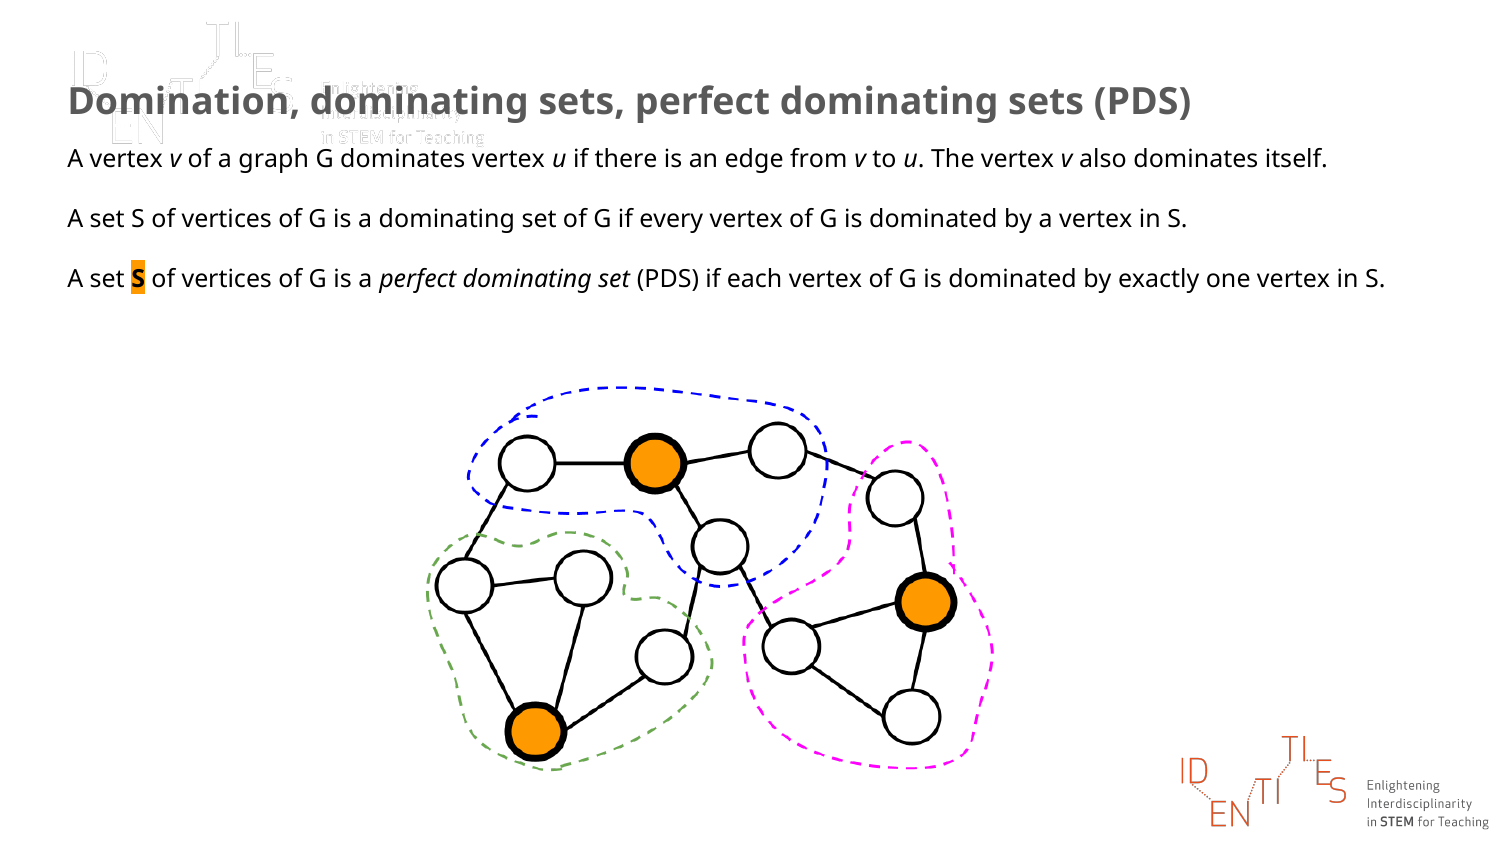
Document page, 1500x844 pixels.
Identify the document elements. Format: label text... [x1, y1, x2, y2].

picture [71, 18, 485, 65]
picture [1181, 733, 1489, 832]
text_box Domination, dominating sets, perfect dominating sets (PDS) A vertex v of a graph G dominates vertex u if there is an edge from v to u. The vertex v also dominates itself. A set S of vertices of G is a dominating set of G if every vertex of G is dominated by a vertex in S. A set S of vertices of G is a perfect dominating set (PDS) if each vertex of G is dominated by exactly one vertex in S. [52, 65, 1448, 699]
picture [369, 321, 1054, 806]
